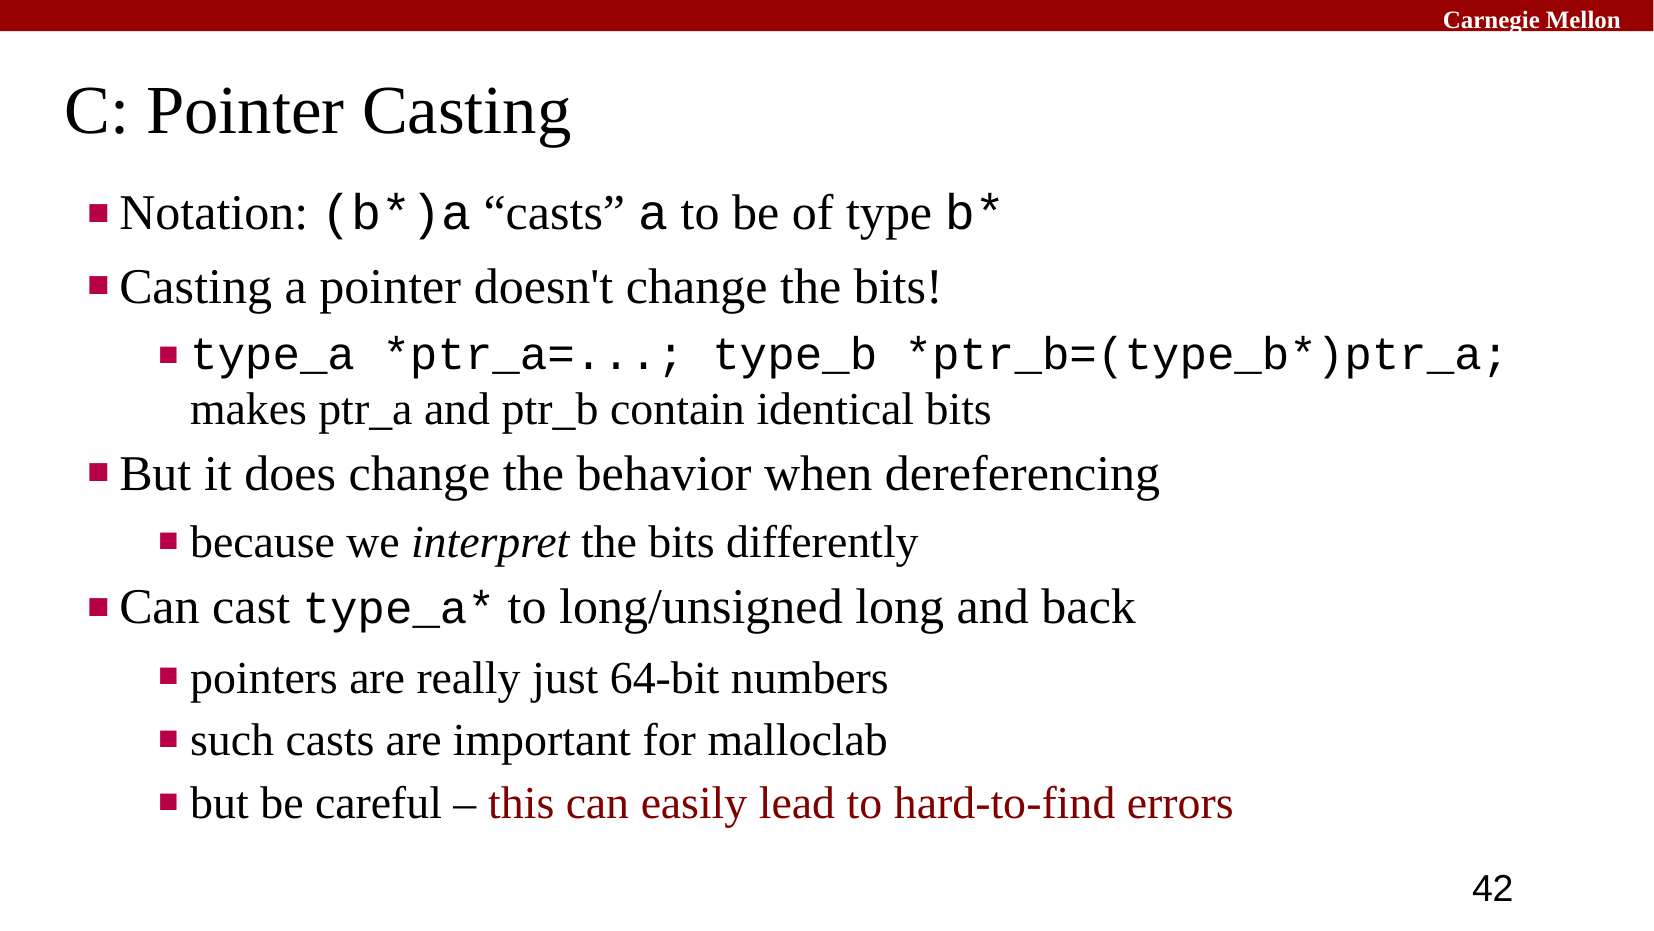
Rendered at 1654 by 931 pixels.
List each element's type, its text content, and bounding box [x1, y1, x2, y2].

title C: Pointer Casting [64, 58, 1576, 163]
list Notation: (b*)a “casts” a to be of type b* Casting a pointer doesn't change the bits! type_a *ptr_a=...; type_b *ptr_b=(type_b*)ptr_a; makes ptr_a and ptr_b contain identical bits But it does change the behavior when dereferencing because we interpret the bits differently Can cast type_a* to long/unsigned long and back pointers are really just 64-bit numbers such casts are important for malloclab but be careful – this can easily lead to hard-to-find errors [71, 184, 1576, 859]
